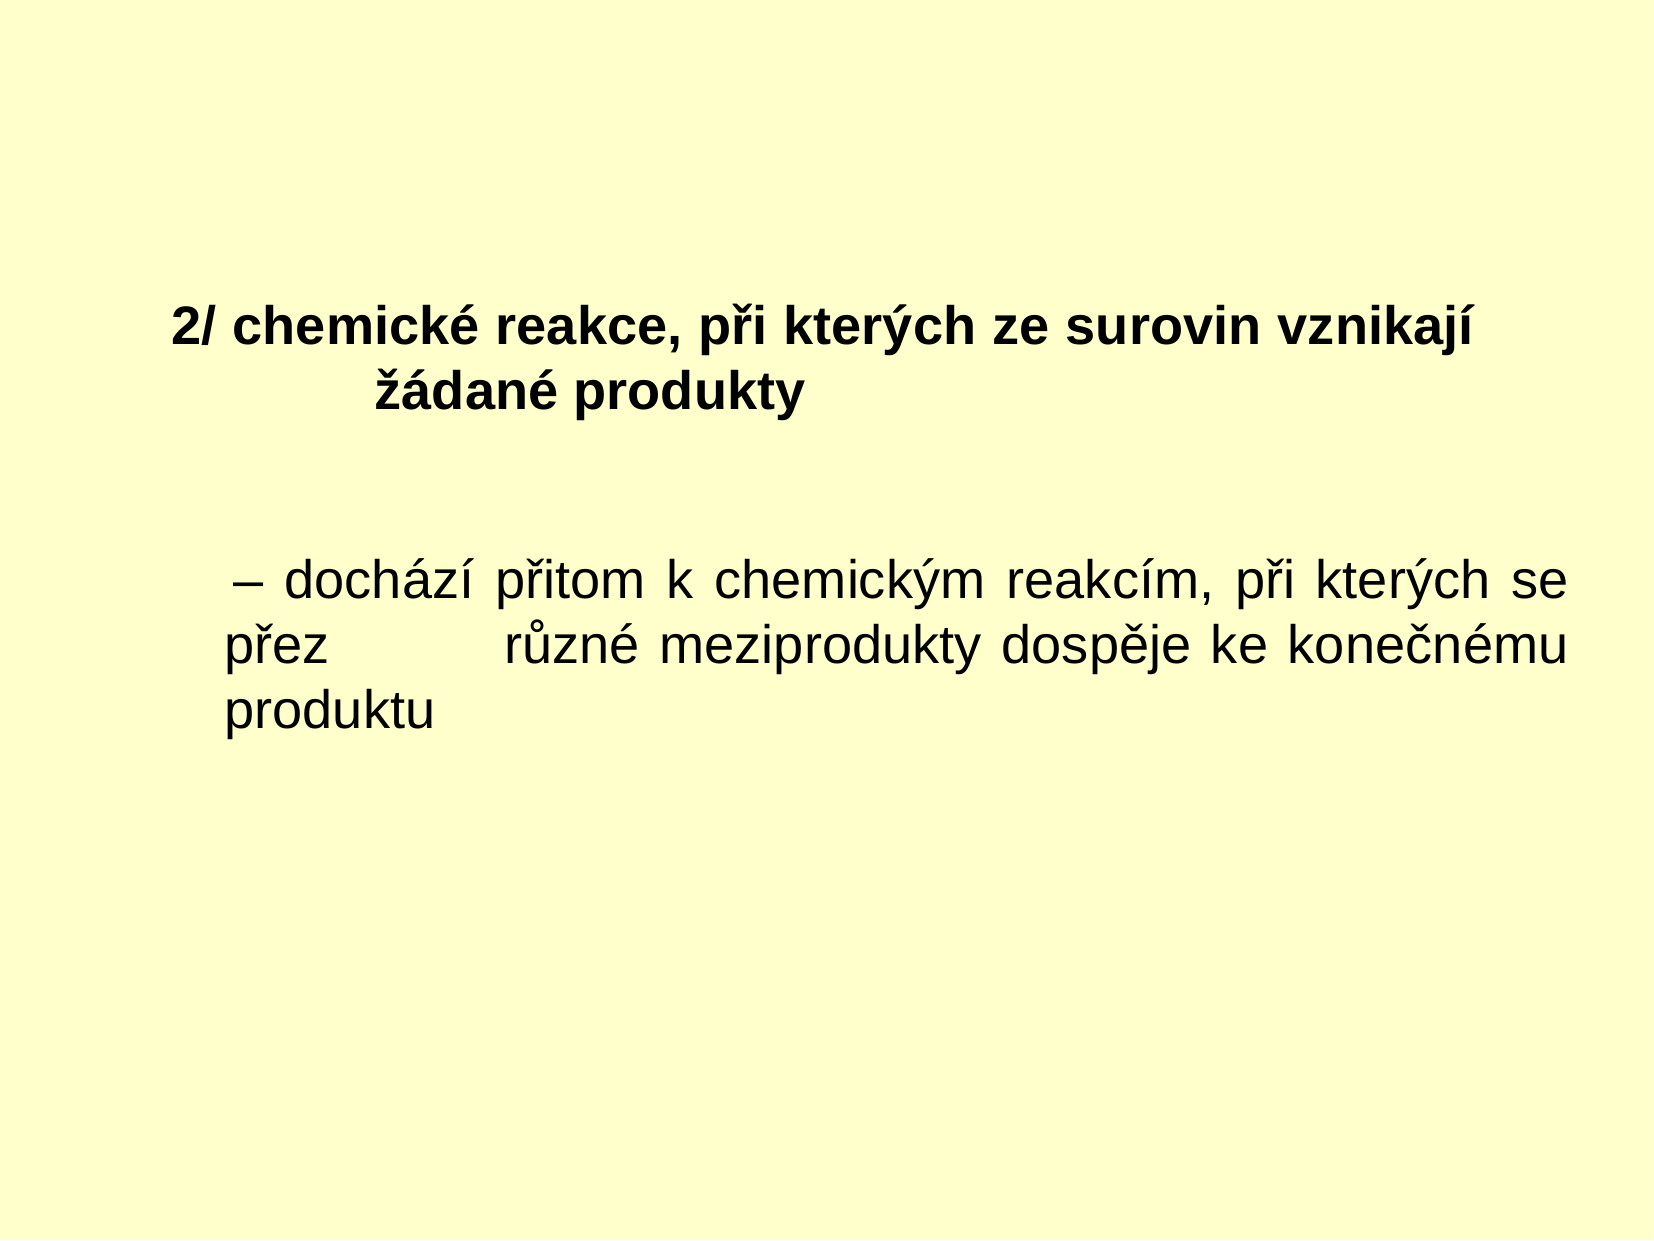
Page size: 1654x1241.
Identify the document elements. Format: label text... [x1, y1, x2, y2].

list 2/ chemické reakce, při kterých ze surovin vznikají žádané produkty – dochází přitom k chemickým reakcím, při kterých se přez různé meziprodukty dospěje ke konečnému produktu [82, 290, 1571, 1109]
